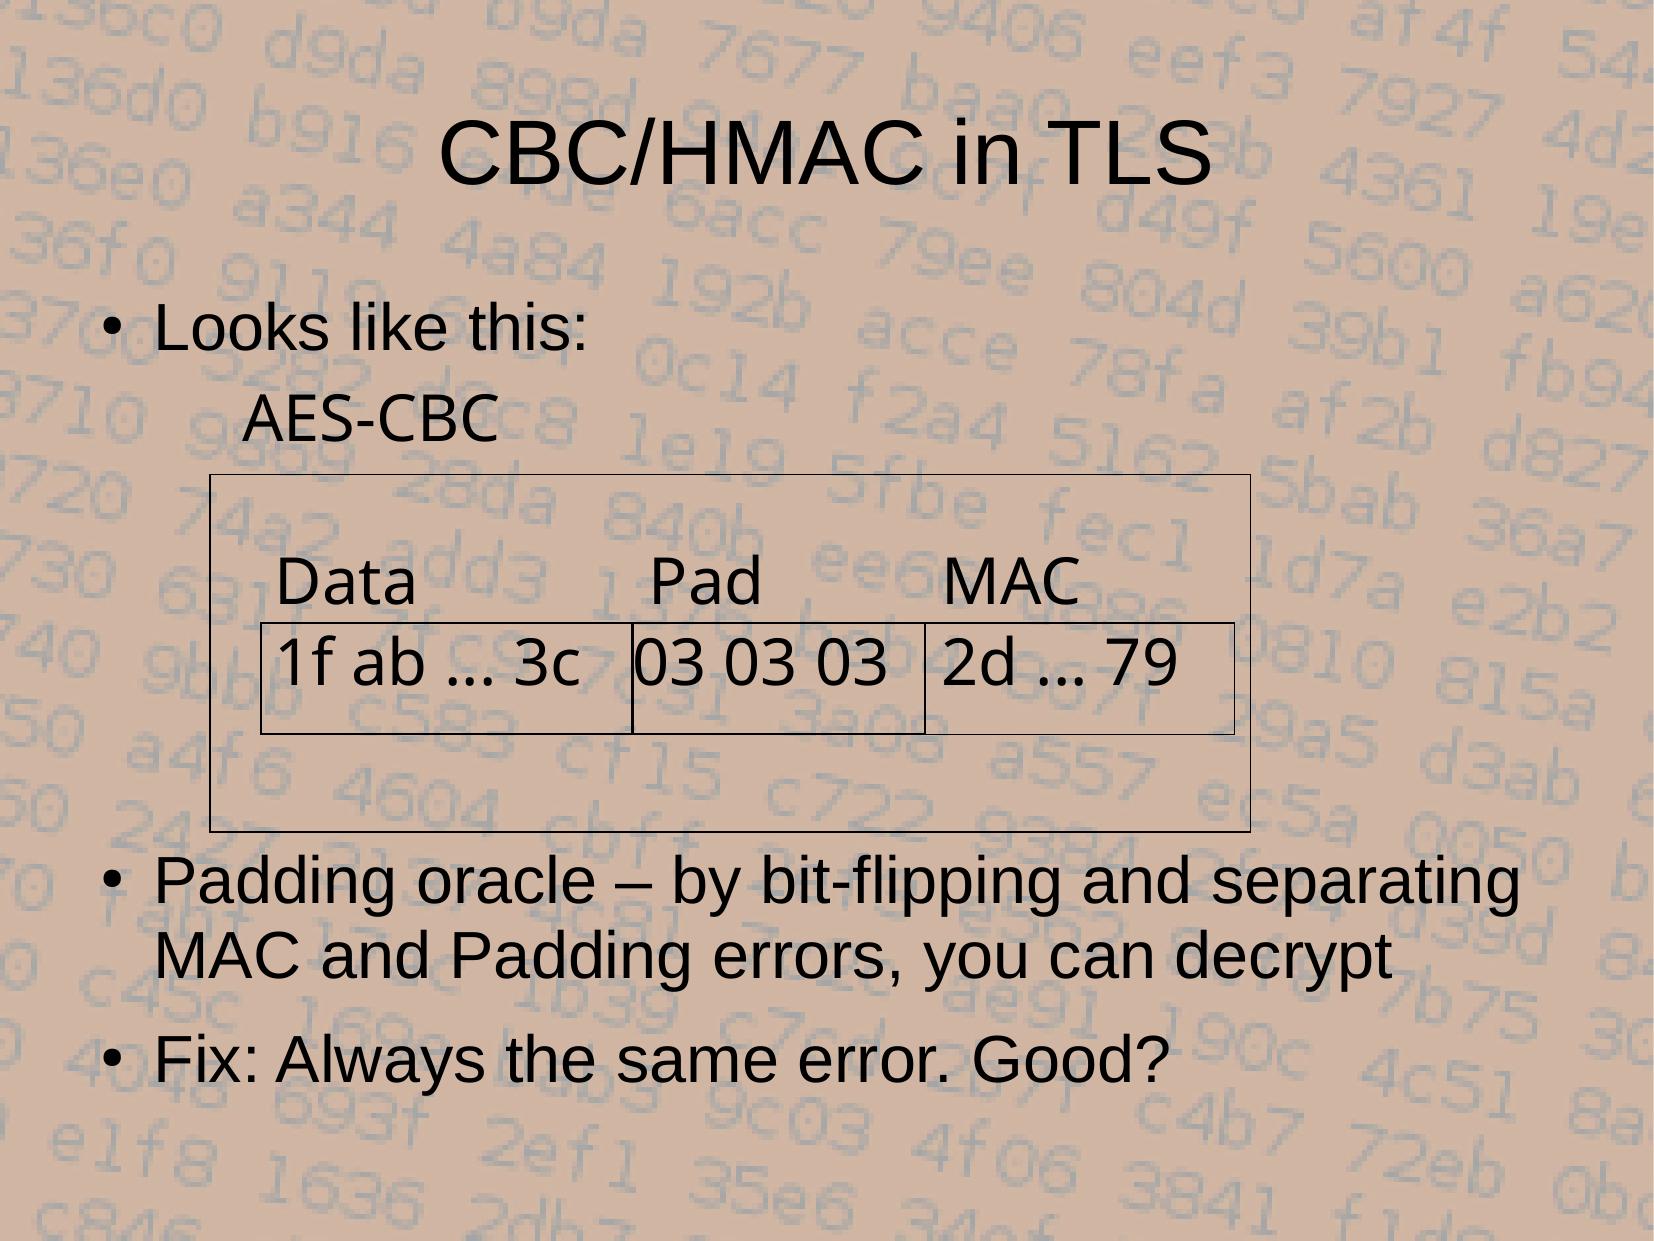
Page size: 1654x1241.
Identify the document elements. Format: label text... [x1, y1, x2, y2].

list Looks like this: Padding oracle – by bit-flipping and separating MAC and Padding errors, you can decrypt Fix: Always the same error. Good? [82, 290, 1571, 1170]
picture [0, 0, 1654, 1241]
title CBC/HMAC in TLS [82, 49, 1571, 257]
